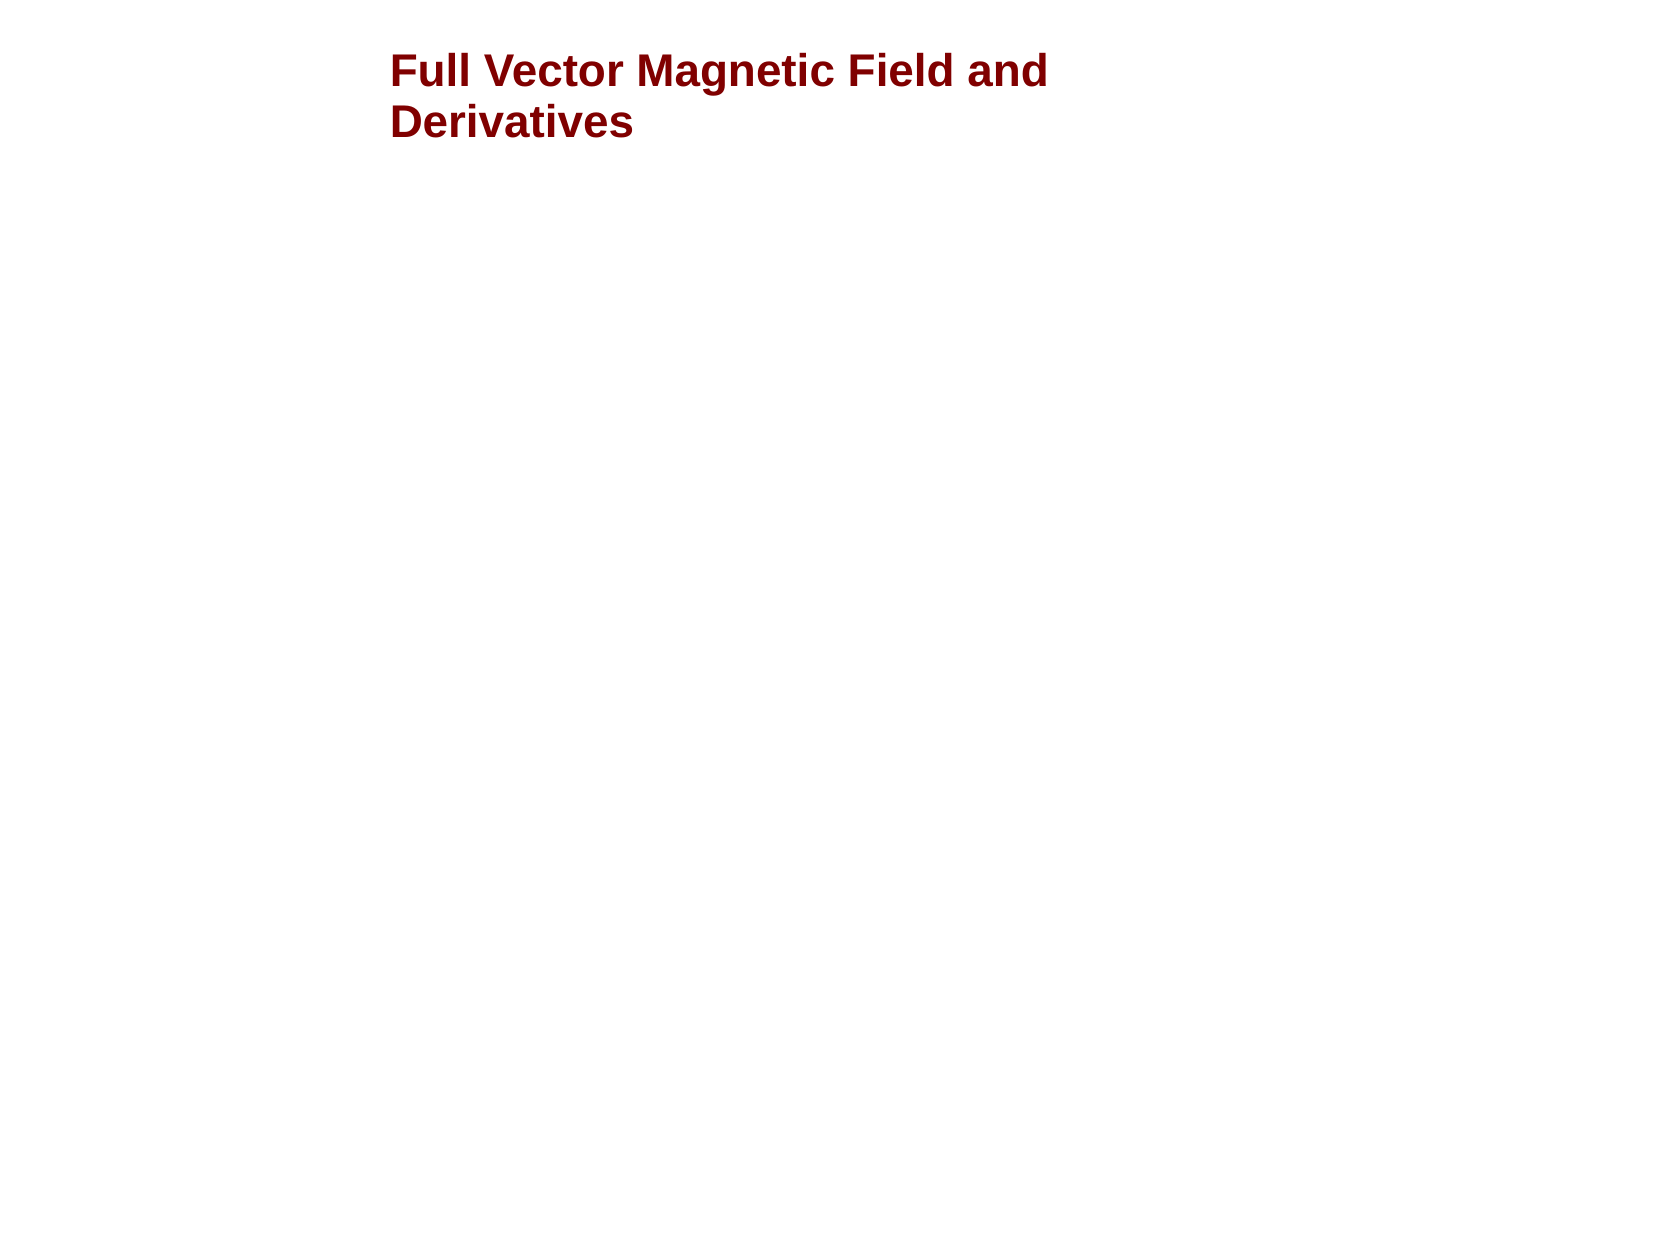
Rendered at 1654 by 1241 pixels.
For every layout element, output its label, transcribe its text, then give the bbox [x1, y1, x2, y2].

text_box Full Vector Magnetic Field and Derivatives [375, 37, 1313, 152]
